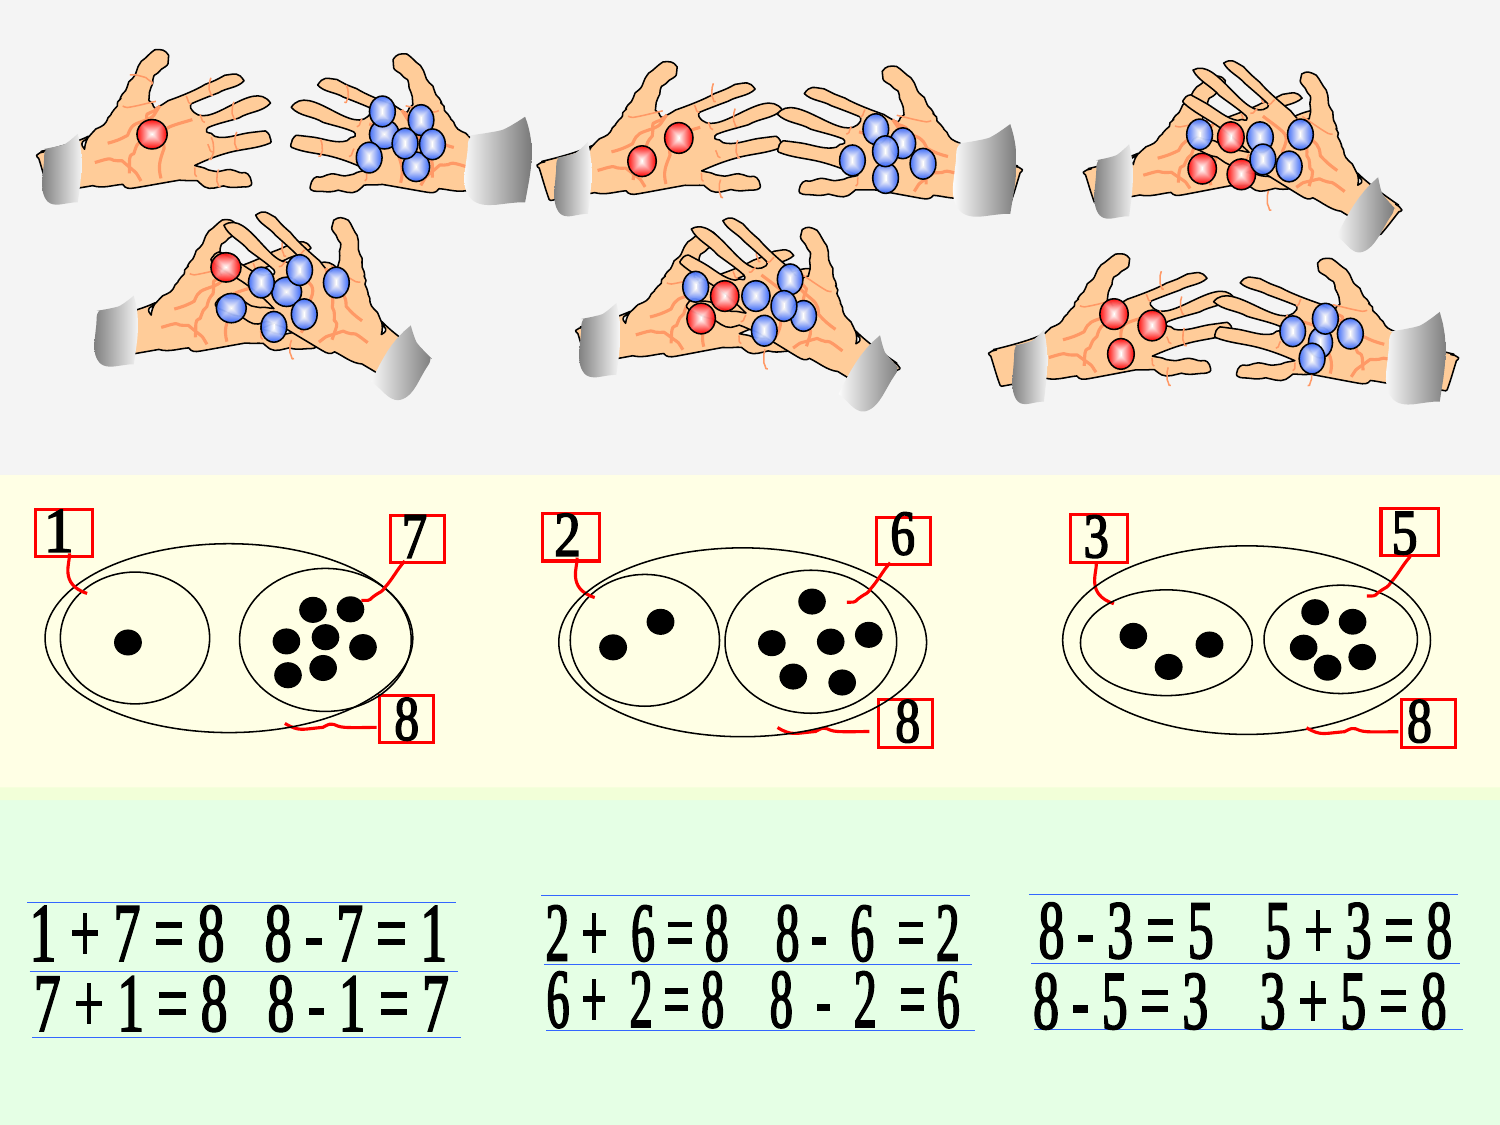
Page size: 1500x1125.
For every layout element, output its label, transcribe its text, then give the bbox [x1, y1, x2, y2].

text_box 2 + 6 = 8 8 - 6 = 2 [852, 905, 873, 962]
text_box 5 [1394, 511, 1416, 555]
text_box 2 + 6 = 8 8 - 6 = 2 [777, 905, 798, 962]
text_box 7 + 1 = 8 8 - 1 = 7 [343, 976, 363, 1032]
text_box 6 + 2 = 8 8 - 2 = 6 [631, 971, 651, 1028]
text_box 8 [1409, 699, 1430, 743]
text_box 8 - 5 = 3 3 + 5 = 8 [1262, 973, 1284, 1030]
text_box 7 + 1 = 8 8 - 1 = 7 [76, 984, 102, 1023]
text_box 6 [892, 512, 914, 556]
text_box 8 - 3 = 5 5 + 3 = 8 [1268, 903, 1289, 959]
text_box 6 + 2 = 8 8 - 2 = 6 [938, 971, 959, 1029]
text_box 3 [1086, 515, 1107, 558]
text_box 6 + 2 = 8 8 - 2 = 6 [771, 971, 792, 1029]
text_box 1 + 7 = 8 8 - 7 = 1 [117, 906, 139, 962]
text_box 8 - 5 = 3 3 + 5 = 8 [1104, 973, 1126, 1030]
text_box 1 + 7 = 8 8 - 7 = 1 [425, 905, 444, 962]
text_box 8 - 5 = 3 3 + 5 = 8 [1035, 973, 1058, 1030]
text_box 8 - 3 = 5 5 + 3 = 8 [1190, 903, 1212, 959]
text_box 2 + 6 = 8 8 - 6 = 2 [547, 905, 567, 961]
text_box 2 + 6 = 8 8 - 6 = 2 [938, 905, 957, 961]
text_box 1 + 7 = 8 8 - 7 = 1 [34, 905, 54, 962]
text_box 7 + 1 = 8 8 - 1 = 7 [269, 975, 293, 1032]
text_box 7 + 1 = 8 8 - 1 = 7 [425, 976, 448, 1032]
text_box 8 [897, 699, 919, 743]
text_box 8 - 5 = 3 3 + 5 = 8 [1343, 973, 1365, 1030]
text_box 8 - 5 = 3 3 + 5 = 8 [1184, 973, 1207, 1030]
text_box 2 [556, 513, 578, 556]
text_box 8 - 3 = 5 5 + 3 = 8 [1040, 902, 1063, 959]
text_box 2 + 6 = 8 8 - 6 = 2 [633, 905, 654, 962]
text_box 7 [405, 515, 426, 558]
text_box 1 + 7 = 8 8 - 7 = 1 [266, 905, 290, 962]
text_box 8 - 5 = 3 3 + 5 = 8 [1300, 981, 1325, 1021]
text_box 7 + 1 = 8 8 - 1 = 7 [122, 976, 141, 1032]
text_box 2 + 6 = 8 8 - 6 = 2 [706, 905, 727, 962]
text_box 8 - 3 = 5 5 + 3 = 8 [1348, 902, 1370, 959]
text_box 1 + 7 = 8 8 - 7 = 1 [72, 913, 98, 953]
text_box 7 + 1 = 8 8 - 1 = 7 [202, 975, 226, 1032]
text_box 1 + 7 = 8 8 - 7 = 1 [199, 905, 223, 962]
text_box 8 - 3 = 5 5 + 3 = 8 [1306, 910, 1331, 950]
text_box 8 - 5 = 3 3 + 5 = 8 [1422, 973, 1445, 1030]
text_box [0, 0, 1500, 1125]
text_box 1 + 7 = 8 8 - 7 = 1 [339, 906, 362, 962]
text_box 7 + 1 = 8 8 - 1 = 7 [37, 976, 60, 1032]
text_box 8 - 3 = 5 5 + 3 = 8 [1109, 902, 1132, 959]
text_box 8 [396, 697, 418, 741]
text_box 6 + 2 = 8 8 - 2 = 6 [855, 971, 875, 1028]
text_box 8 - 3 = 5 5 + 3 = 8 [1428, 902, 1451, 959]
text_box 1 [49, 509, 71, 552]
text_box 6 + 2 = 8 8 - 2 = 6 [702, 971, 723, 1029]
text_box 6 + 2 = 8 8 - 2 = 6 [583, 979, 605, 1019]
text_box 6 + 2 = 8 8 - 2 = 6 [548, 971, 569, 1029]
text_box 2 + 6 = 8 8 - 6 = 2 [583, 913, 606, 953]
